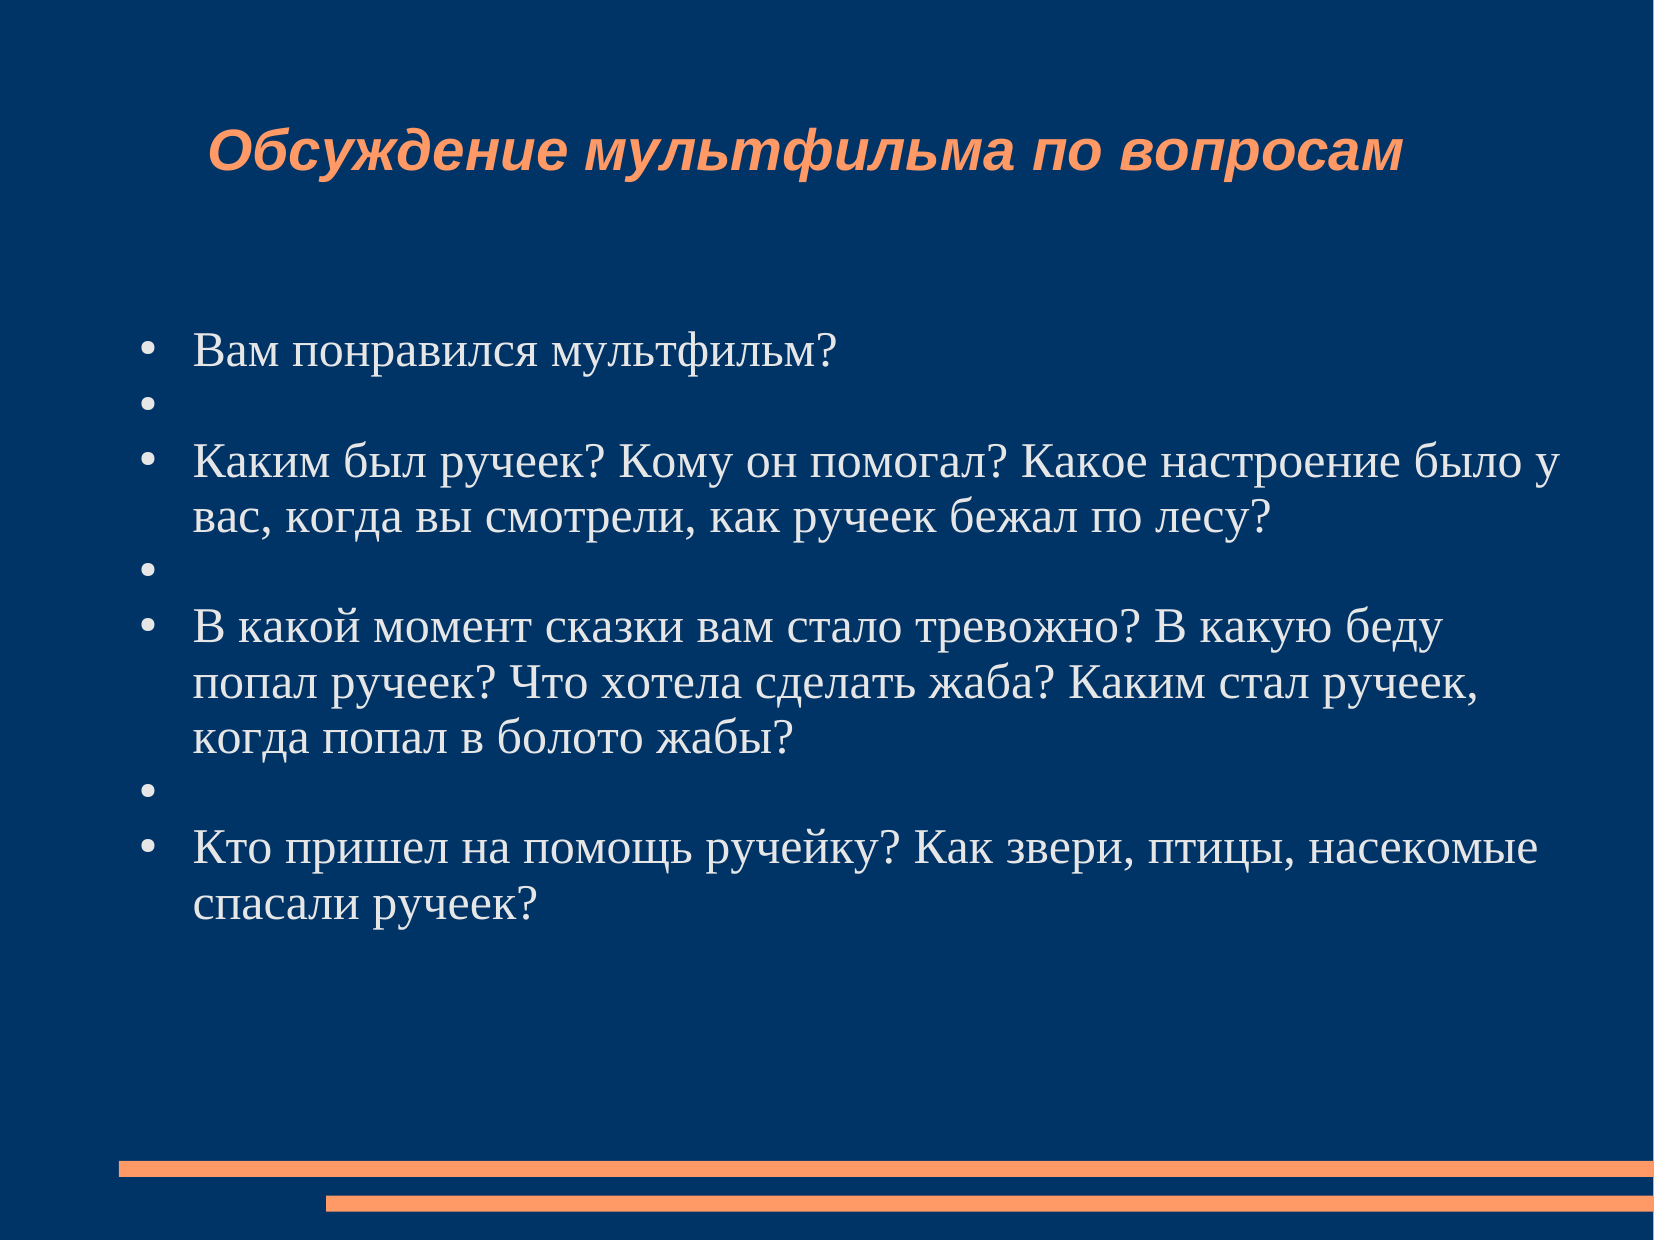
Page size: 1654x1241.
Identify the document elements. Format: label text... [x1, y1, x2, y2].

title Обсуждение мультфильма по вопросам [121, 46, 1534, 254]
list Вам понравился мультфильм? Каким был ручеек? Кому он помогал? Какое настроение было у вас, когда вы смотрели, как ручеек бежал по лесу? В какой момент сказки вам стало тревожно? В какую беду попал ручеек? Что хотела сделать жаба? Каким стал ручеек, когда попал в болото жабы? Кто пришел на помощь ручейку? Как звери, птицы, насекомые спасали ручеек? [121, 322, 1561, 1132]
